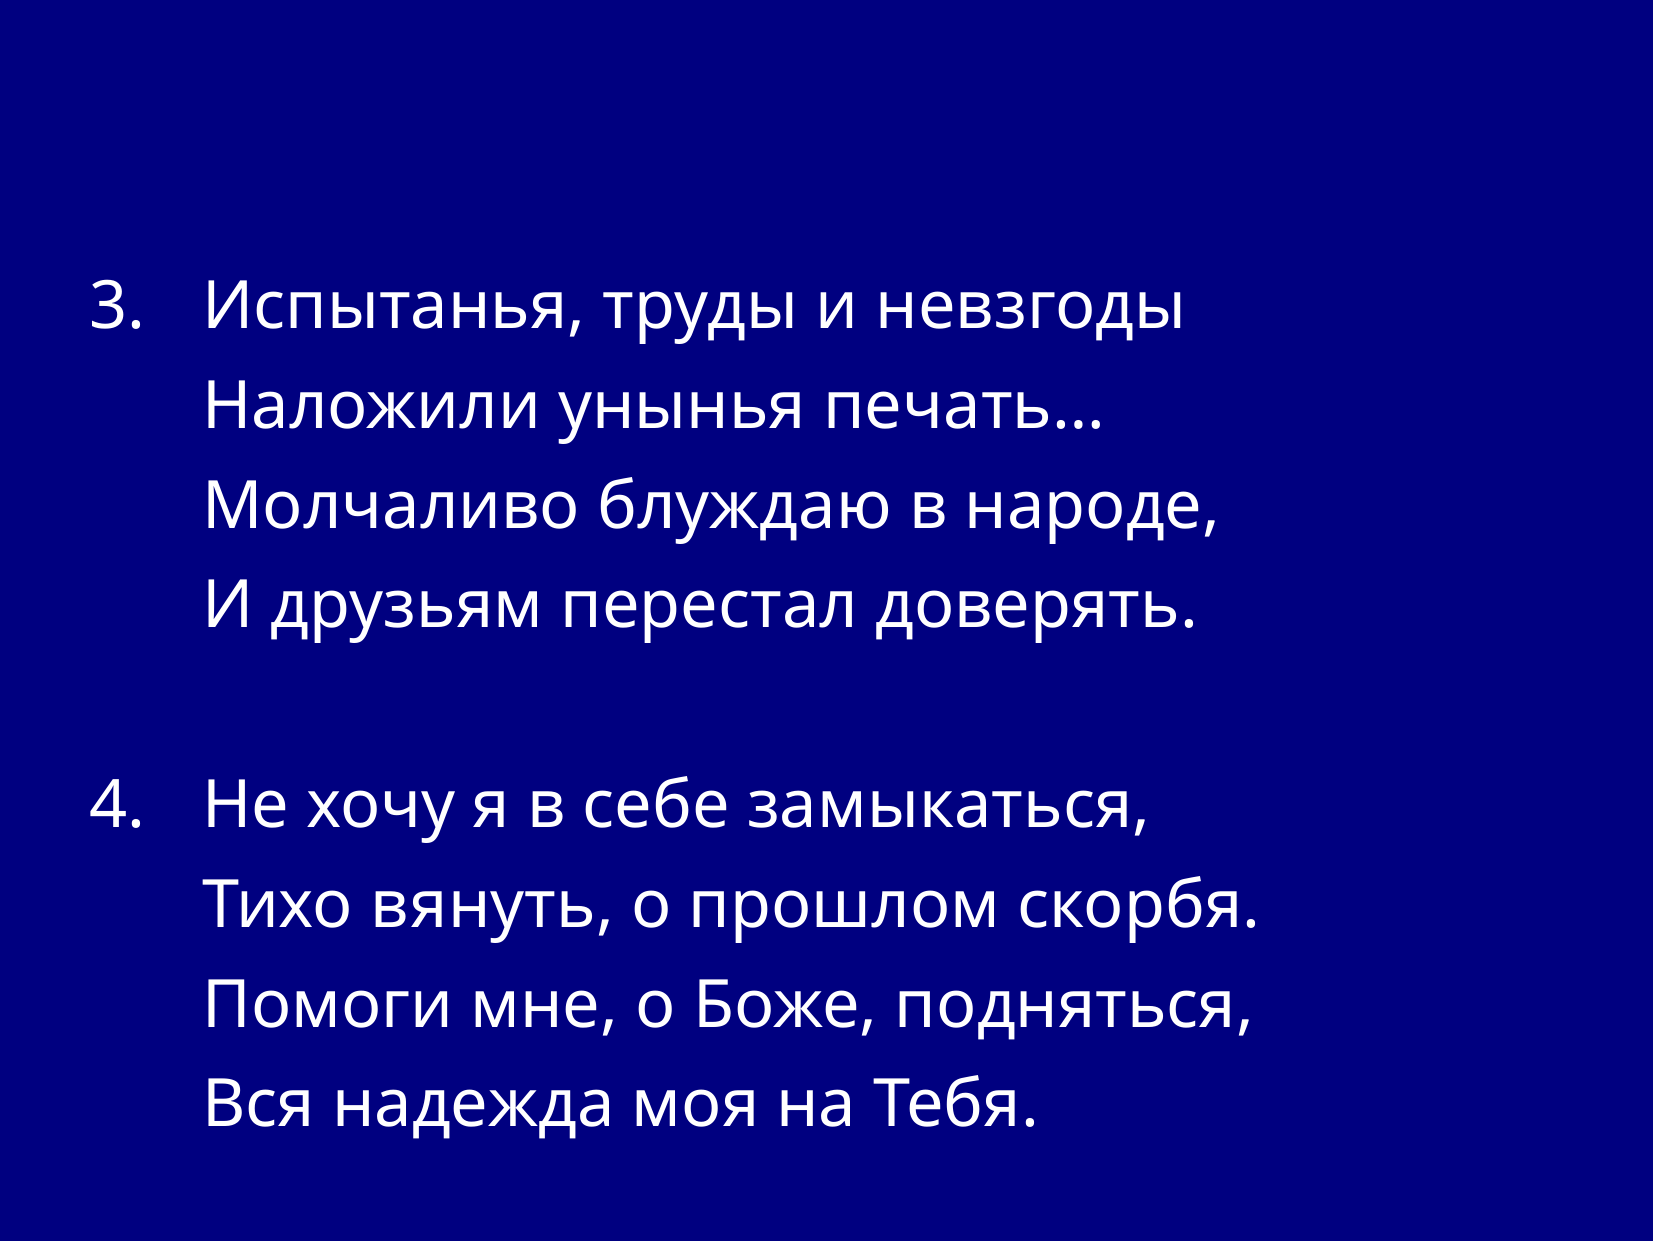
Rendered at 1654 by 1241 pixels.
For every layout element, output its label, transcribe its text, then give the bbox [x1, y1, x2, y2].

text_box 3. Испытанья, труды и невзгоды Наложили унынья печать… Молчаливо блуждаю в народе, И друзьям перестал доверять. 4. Не хочу я в себе замыкаться, Тихо вянуть, о прошлом скорбя. Помоги мне, о Боже, подняться, Вся надежда моя на Тебя. [75, 150, 1576, 1163]
